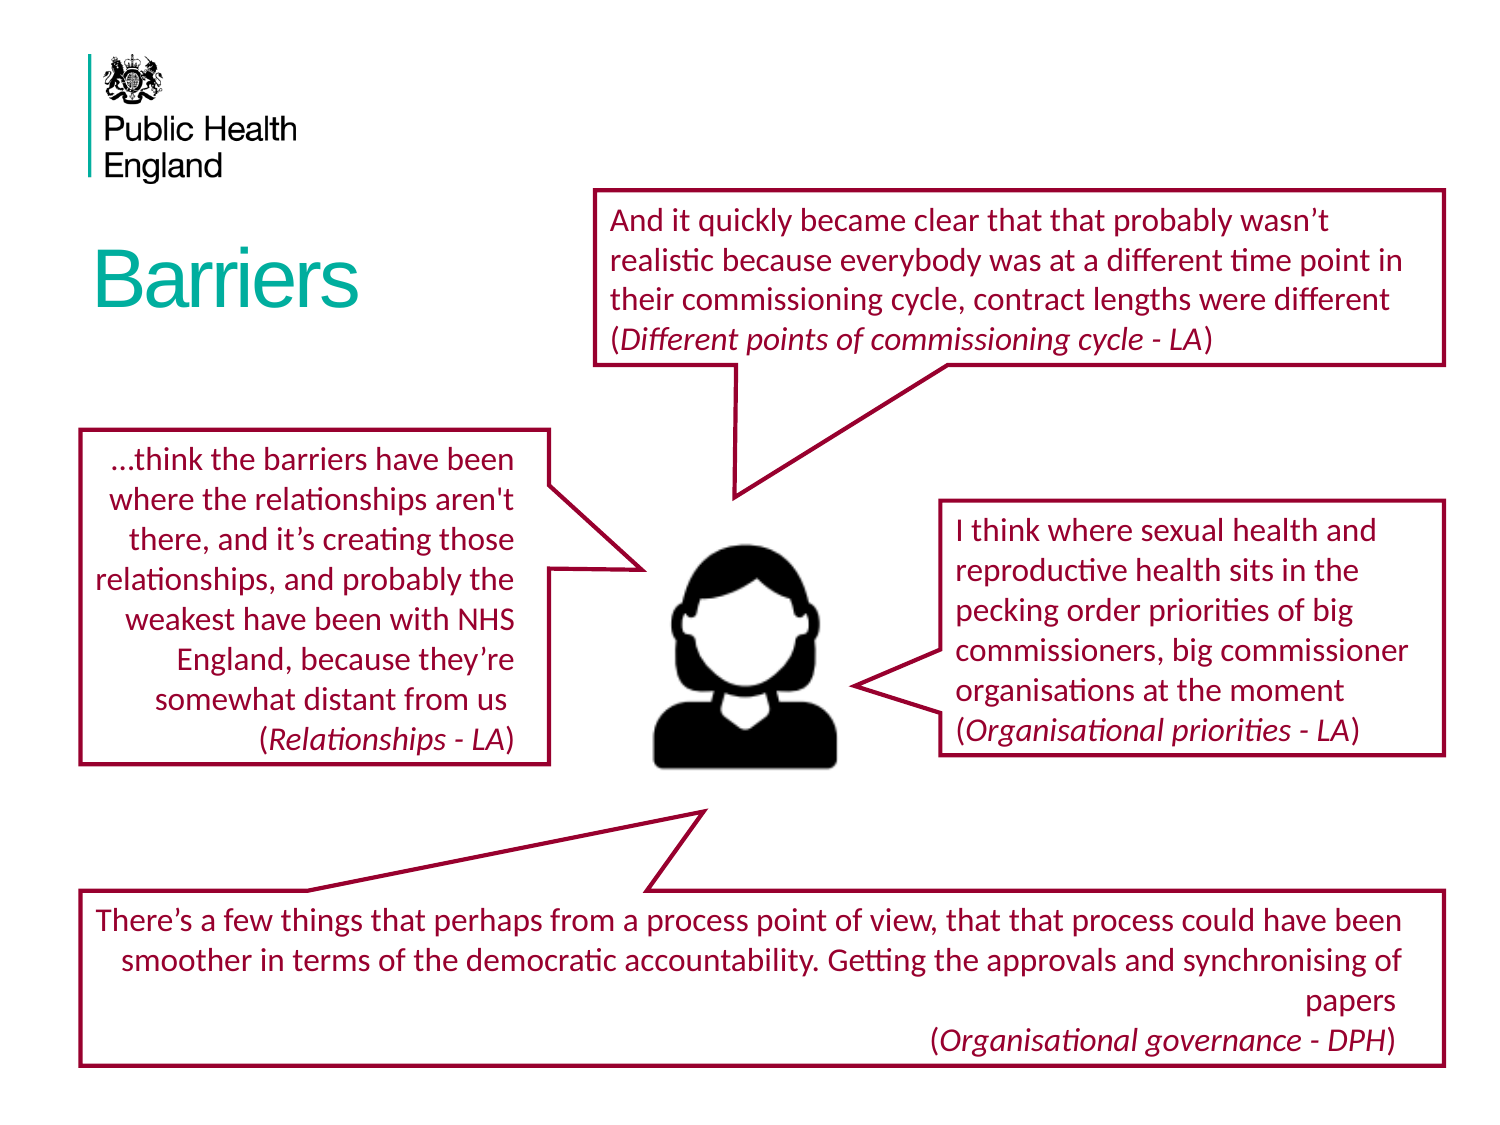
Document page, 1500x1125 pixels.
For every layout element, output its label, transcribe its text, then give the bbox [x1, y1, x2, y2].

text_box I think where sexual health and reproductive health sits in the pecking order priorities of big commissioners, big commissioner organisations at the moment (Organisational priorities - LA) [854, 500, 1445, 756]
text_box …think the barriers have been where the relationships aren't there, and it’s creating those relationships, and probably the weakest have been with NHS England, because they’re somewhat distant from us (Relationships - LA) [80, 429, 642, 765]
text_box And it quickly became clear that that probably wasn’t realistic because everybody was at a different time point in their commissioning cycle, contract lengths were different (Different points of commissioning cycle - LA) [595, 190, 1445, 498]
title Barriers [91, 224, 1409, 331]
picture [638, 530, 851, 791]
text_box There’s a few things that perhaps from a process point of view, that that process could have been smoother in terms of the democratic accountability. Getting the approvals and synchronising of papers (Organisational governance - DPH) [80, 811, 1445, 1066]
